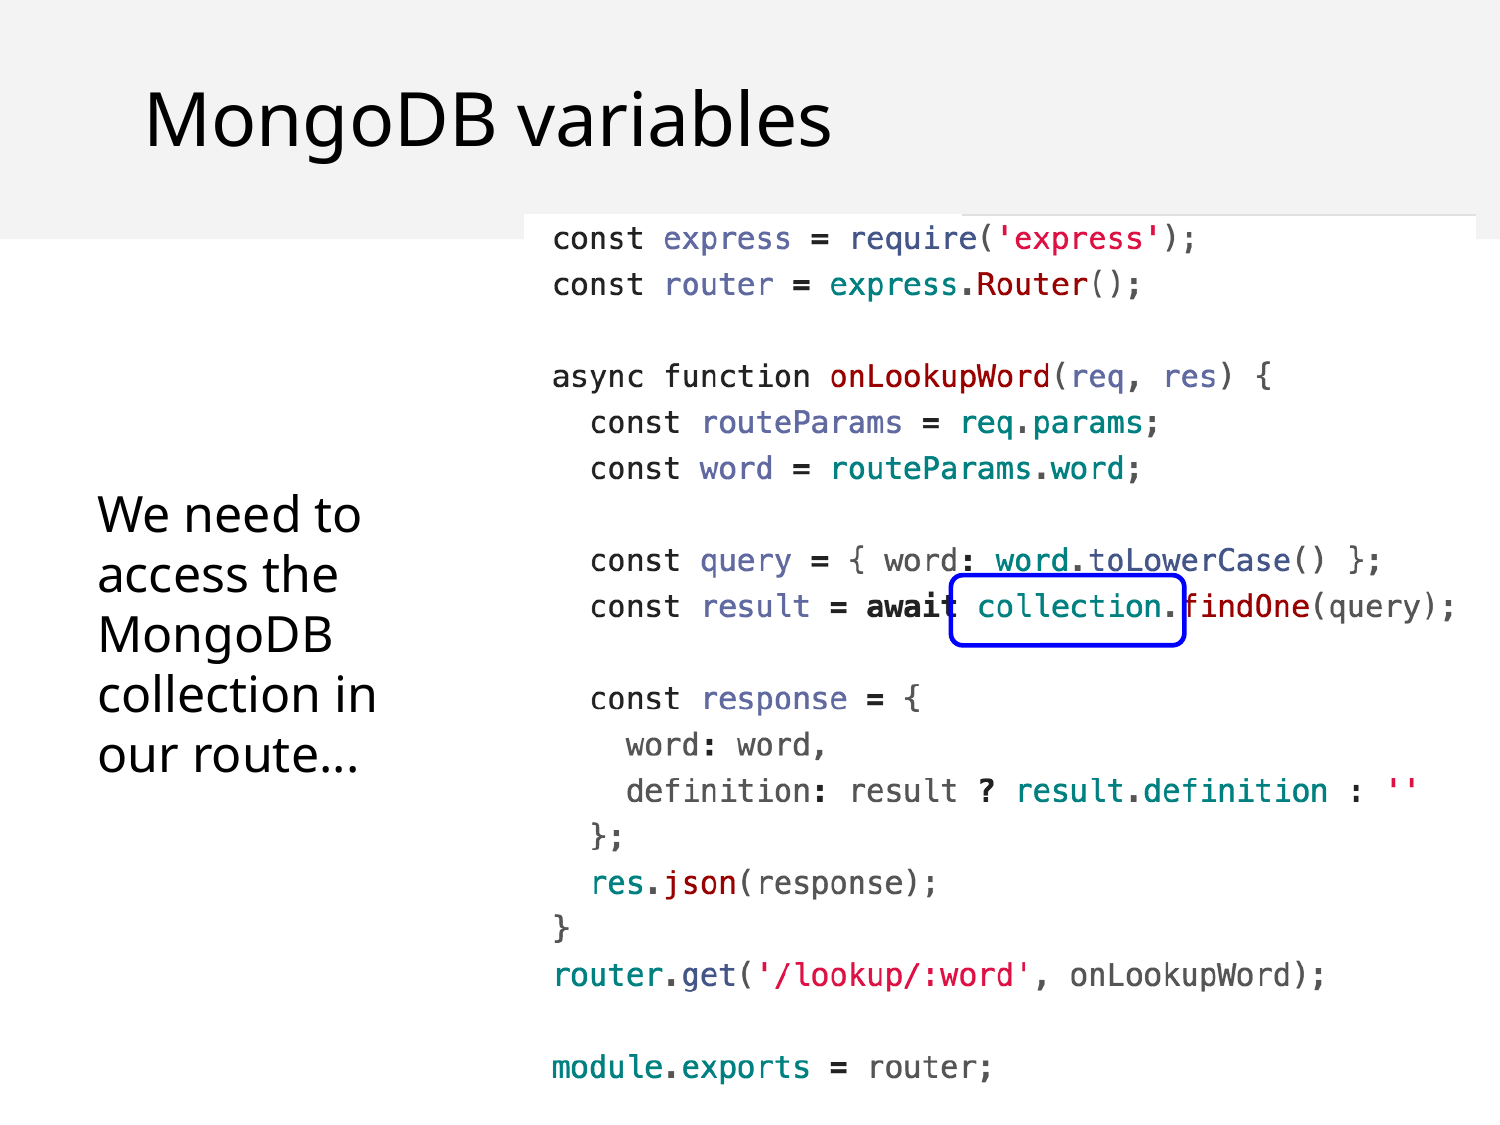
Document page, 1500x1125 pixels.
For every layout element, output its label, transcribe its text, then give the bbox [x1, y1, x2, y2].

title MongoDB variables [128, 56, 1372, 183]
text_box We need to access the MongoDB collection in our route... [82, 467, 486, 789]
picture [524, 214, 1476, 1108]
